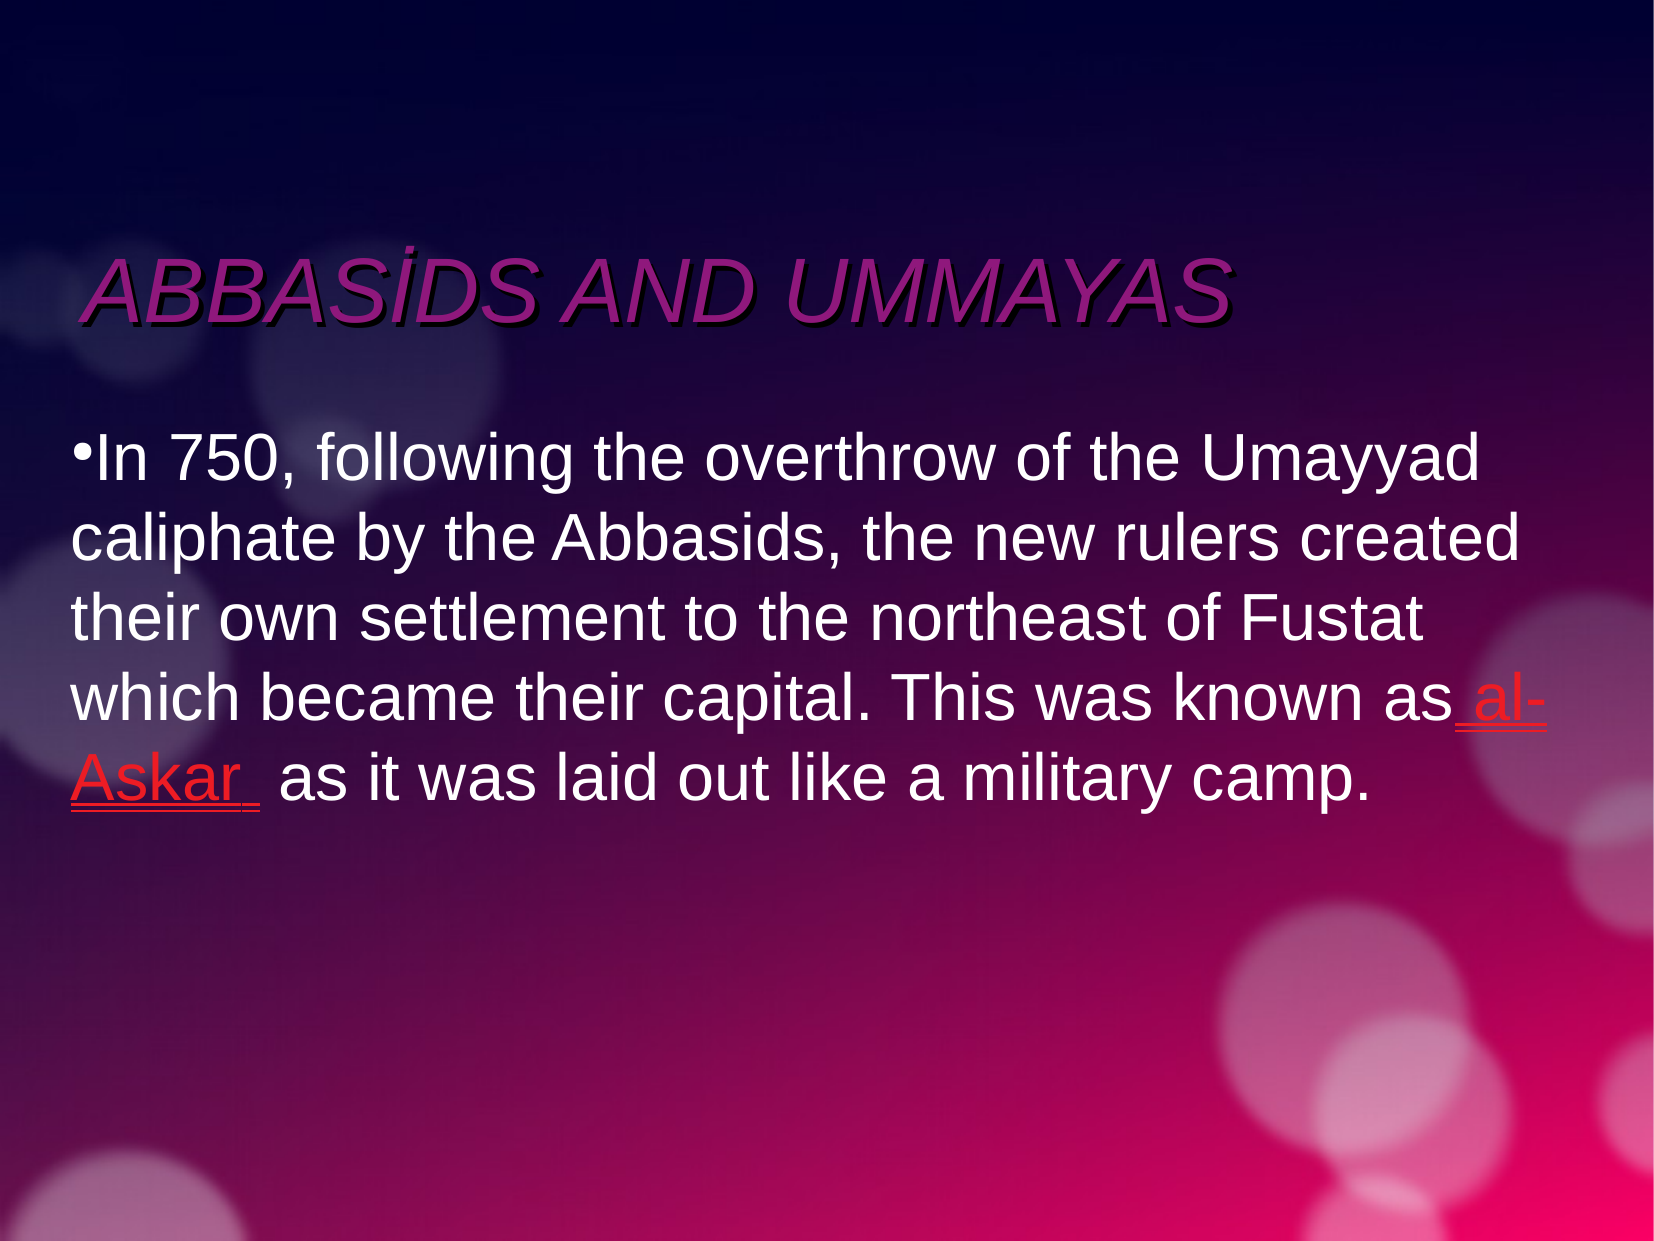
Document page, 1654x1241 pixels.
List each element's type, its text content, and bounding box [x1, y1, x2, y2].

title ABBASİDS AND UMMAYAS [82, 182, 1571, 390]
list In 750, following the overthrow of the Umayyad caliphate by the Abbasids, the new rulers created their own settlement to the northeast of Fustat which became their capital. This was known as al-Askar as it was laid out like a military camp. [70, 413, 1559, 856]
